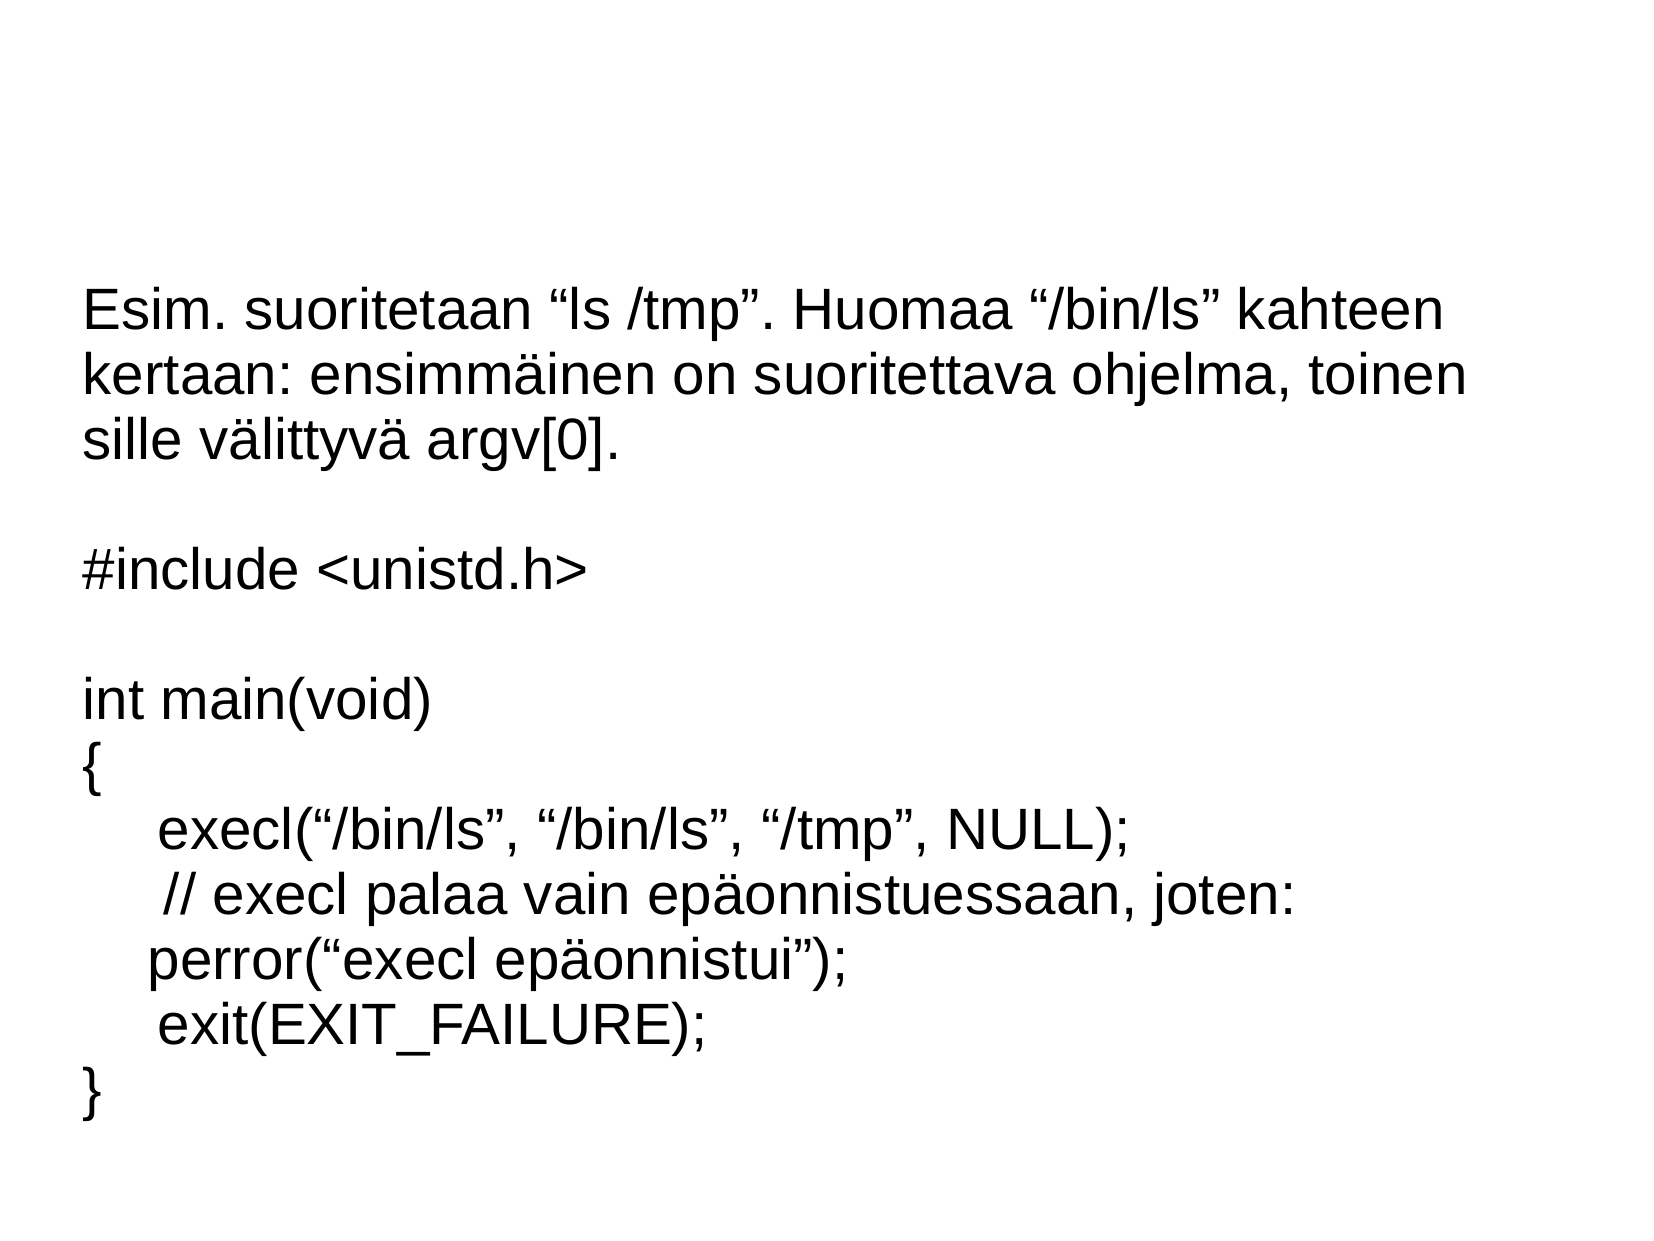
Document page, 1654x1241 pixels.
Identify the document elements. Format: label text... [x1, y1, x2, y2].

text_box Esim. suoritetaan “ls /tmp”. Huomaa “/bin/ls” kahteen kertaan: ensimmäinen on suoritettava ohjelma, toinen sille välittyvä argv[0]. #include <unistd.h> int main(void) { execl(“/bin/ls”, “/bin/ls”, “/tmp”, NULL); // execl palaa vain epäonnistuessaan, joten: perror(“execl epäonnistui”); exit(EXIT_FAILURE); } [82, 276, 1571, 1123]
